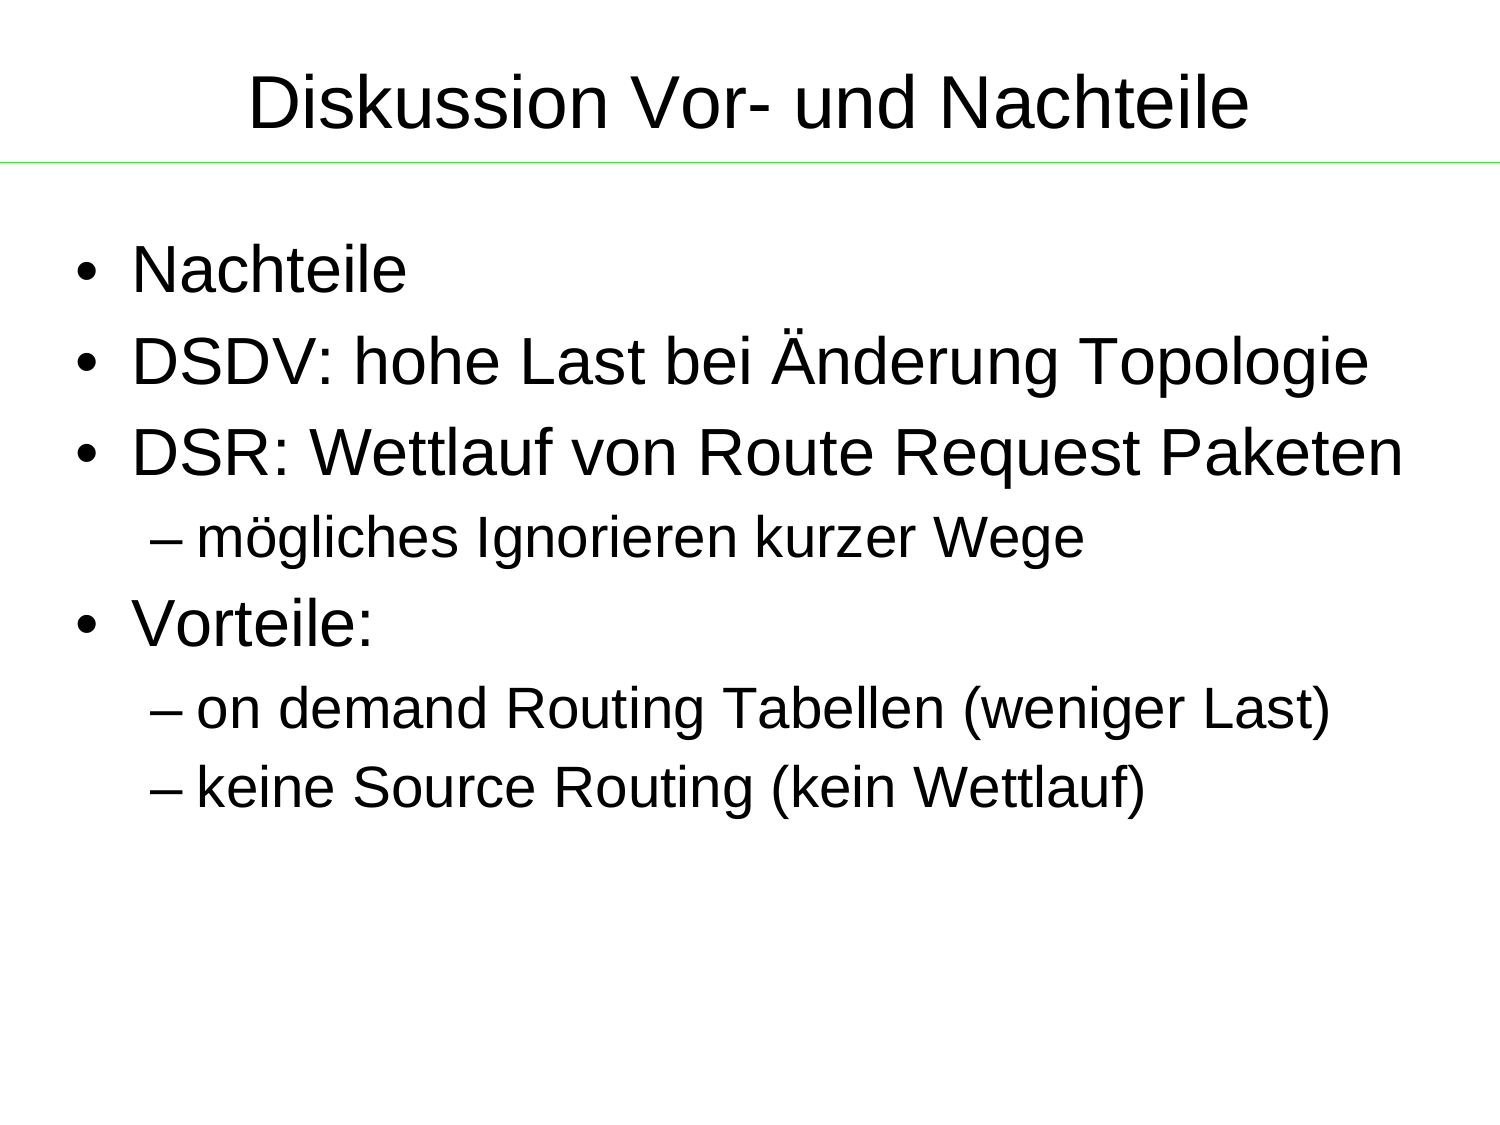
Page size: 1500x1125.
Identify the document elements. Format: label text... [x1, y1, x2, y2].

title Diskussion Vor- und Nachteile [75, 57, 1426, 148]
list Nachteile DSDV: hohe Last bei Änderung Topologie DSR: Wettlauf von Route Request Paketen mögliches Ignorieren kurzer Wege Vorteile: on demand Routing Tabellen (weniger Last) keine Source Routing (kein Wettlauf) [75, 232, 1426, 986]
